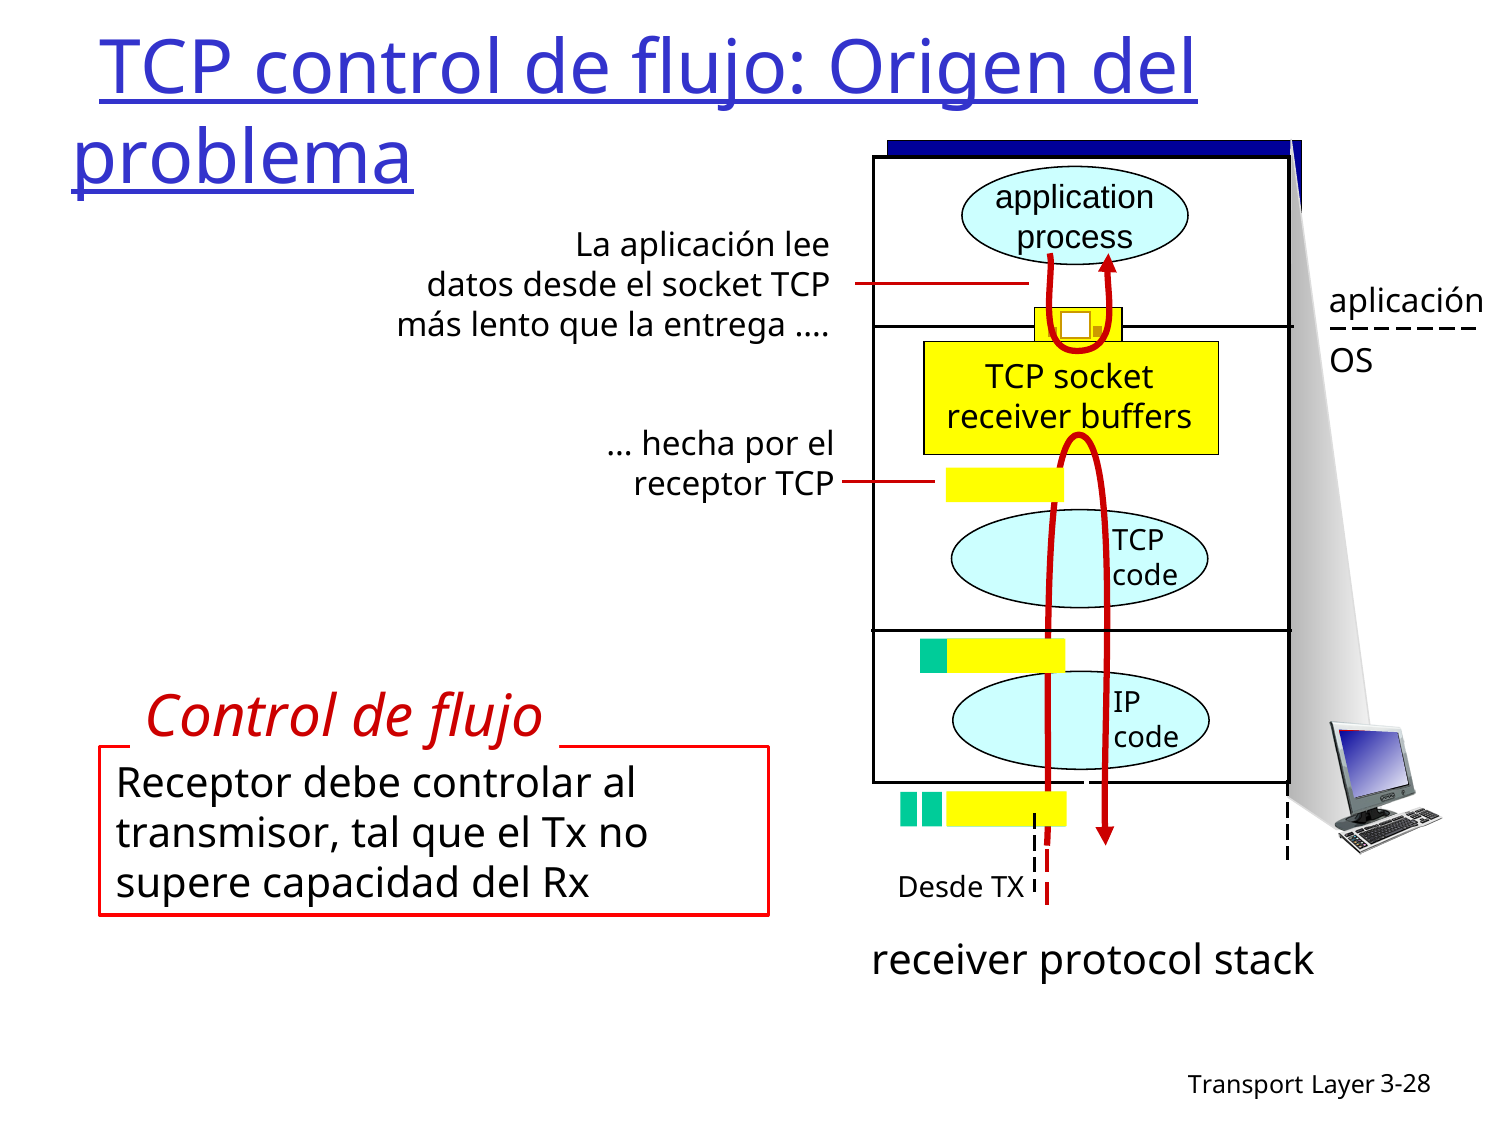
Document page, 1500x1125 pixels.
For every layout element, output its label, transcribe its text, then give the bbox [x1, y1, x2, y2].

text_box TCP socket receiver buffers [931, 347, 1208, 443]
text_box Transport Layer [914, 1057, 1390, 1105]
text_box [873, 632, 1103, 783]
text_box La aplicación lee datos desde el socket TCP más lento que la entrega …. [330, 215, 855, 351]
text_box 3-<number> [1365, 1060, 1477, 1106]
text_box IP code [1098, 675, 1103, 761]
text_box [873, 139, 1369, 823]
text_box TCP code [1108, 513, 1194, 599]
text_box OS [1314, 331, 1389, 388]
text_box … hecha por el receptor TCP [508, 414, 850, 510]
text_box Receptor debe controlar al transmisor, tal que el Tx no supere capacidad del Rx [99, 746, 769, 915]
title TCP control de flujo: Origen del problema [55, 28, 1331, 189]
text_box TCP code [1097, 513, 1103, 599]
text_box application process [961, 166, 1189, 265]
picture [1326, 715, 1469, 865]
text_box Control de flujo [130, 670, 560, 756]
text_box [946, 791, 1067, 827]
text_box [1053, 264, 1106, 347]
text_box receiver protocol stack [856, 924, 1330, 991]
text_box Desde TX [882, 861, 1040, 912]
text_box [1338, 729, 1409, 798]
text_box aplicación [1314, 271, 1500, 328]
text_box IP code [1109, 675, 1195, 761]
